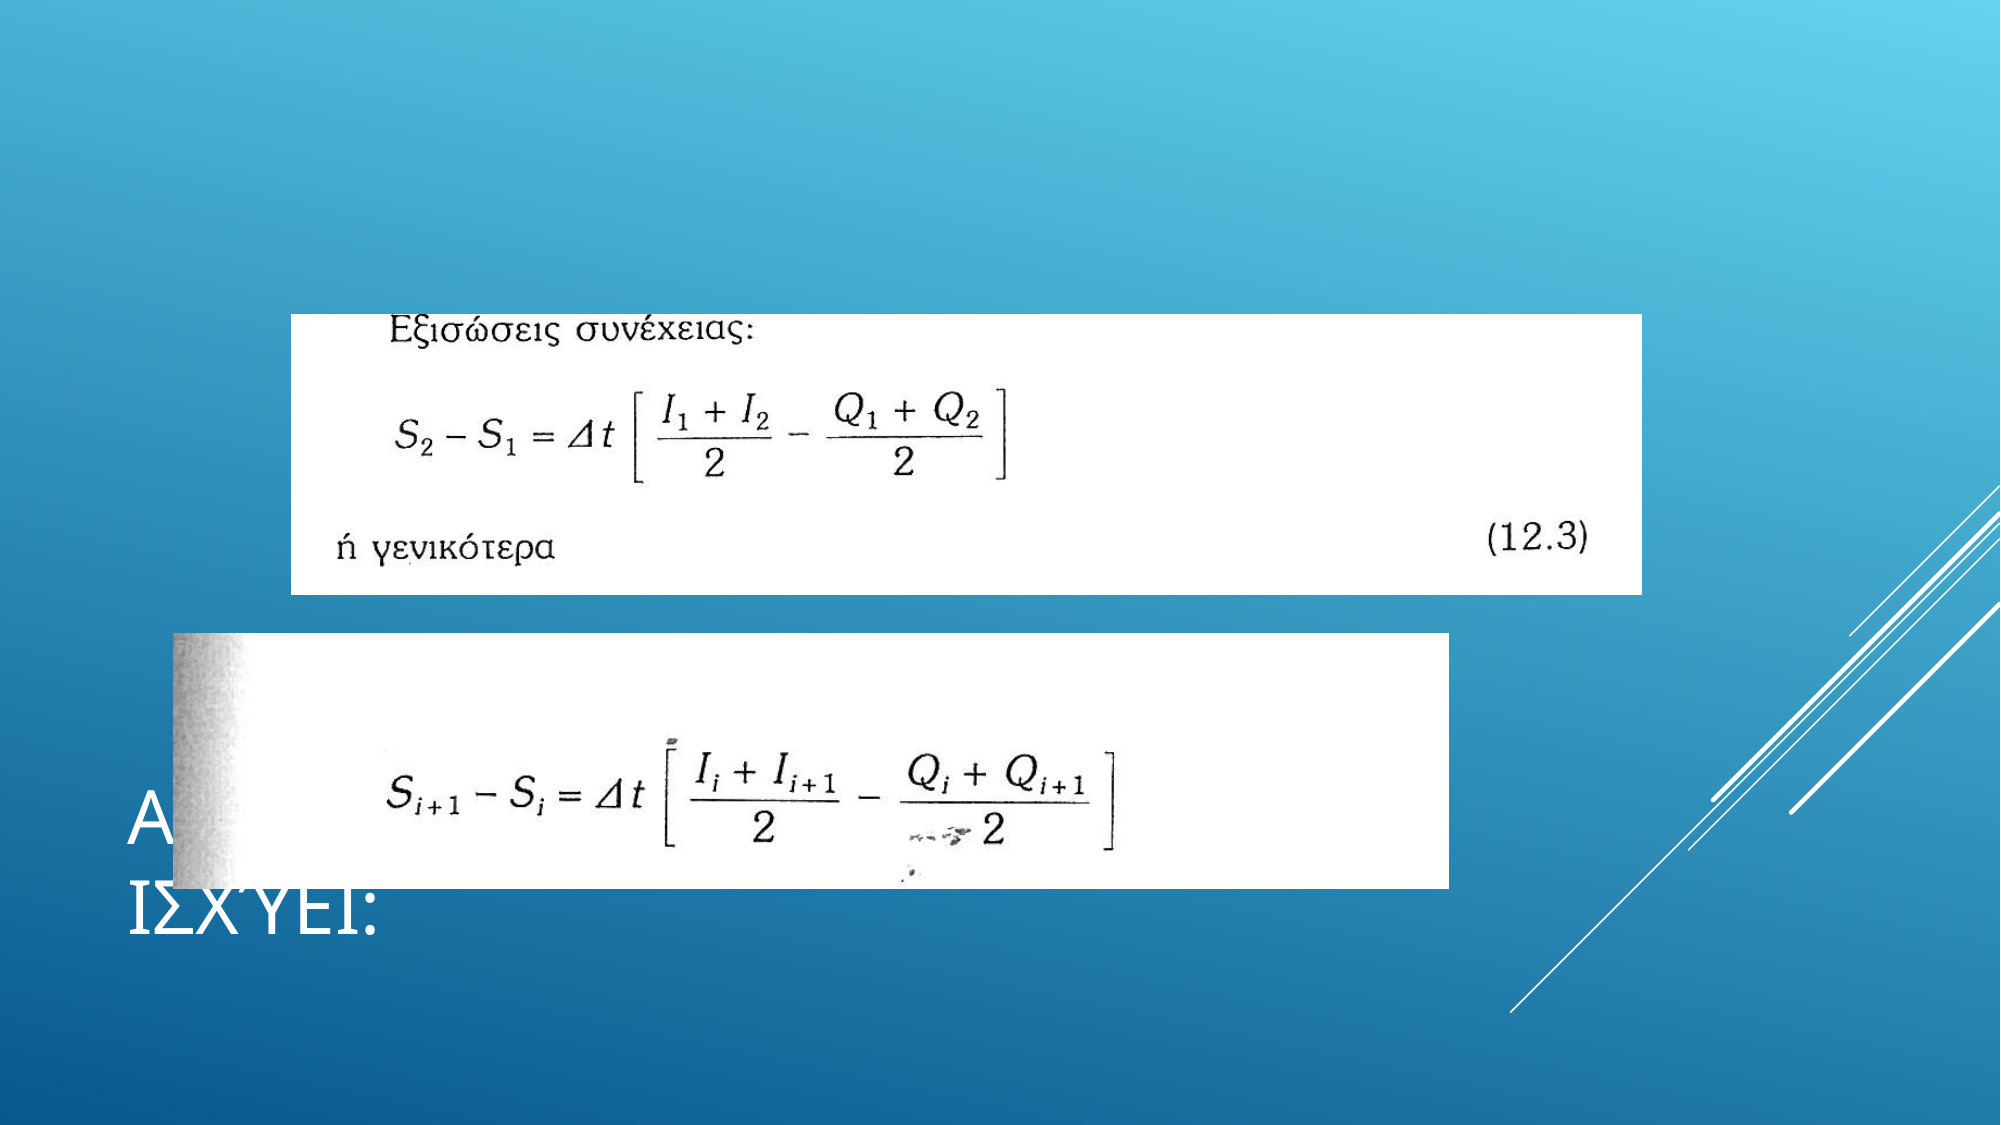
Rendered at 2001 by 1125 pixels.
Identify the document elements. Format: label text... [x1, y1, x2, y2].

picture [291, 314, 1642, 595]
picture [173, 633, 1449, 889]
title Από τη διατήρηση της μάζας ισχύει: [112, 736, 1513, 984]
